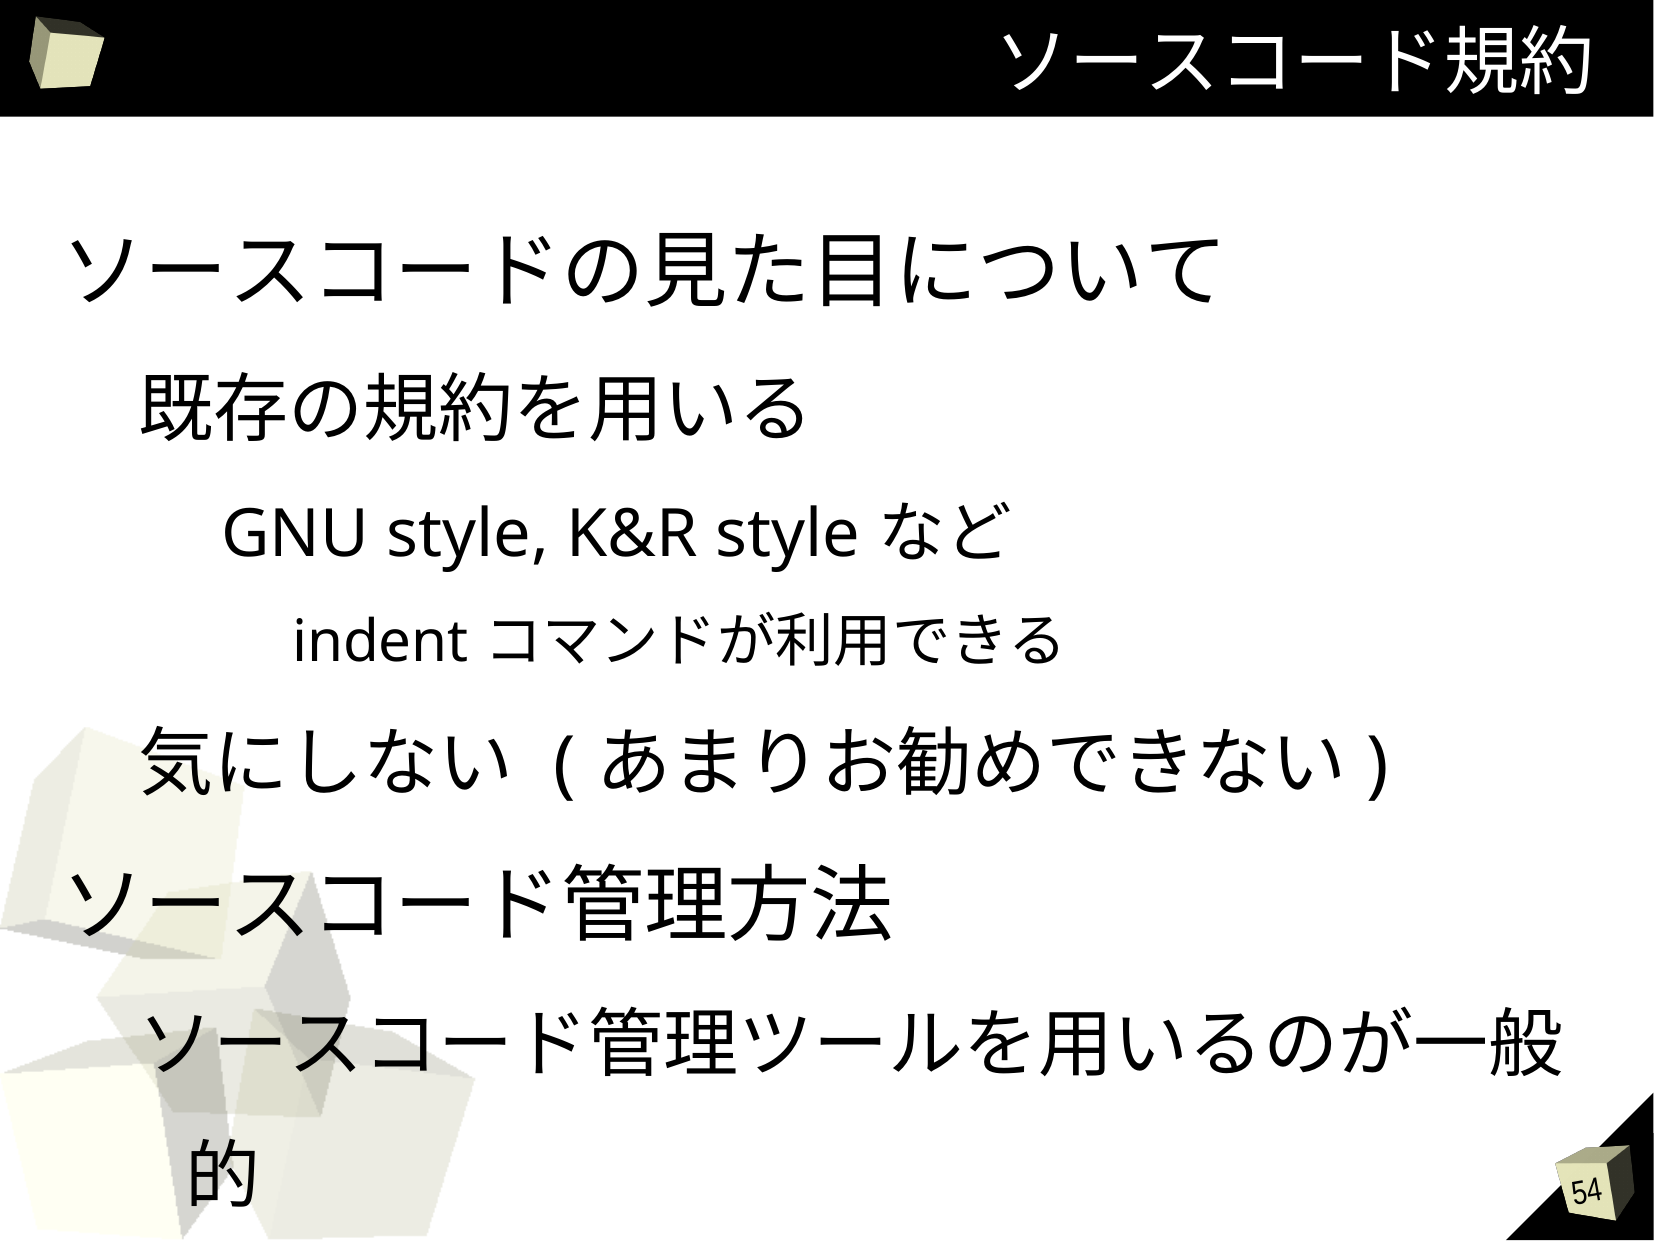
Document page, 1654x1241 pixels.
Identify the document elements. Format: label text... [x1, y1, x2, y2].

list ソースコードの見た目について 既存の規約を用いる GNU style, K&R styleなど indentコマンドが利用できる 気にしない (あまりお勧めできない) ソースコード管理方法 ソースコード管理ツールを用いるのが一般的 SCMの講義を期待しましょう [44, 177, 1611, 1214]
title ソースコード規約 [118, 0, 1595, 119]
picture [0, 726, 477, 1241]
